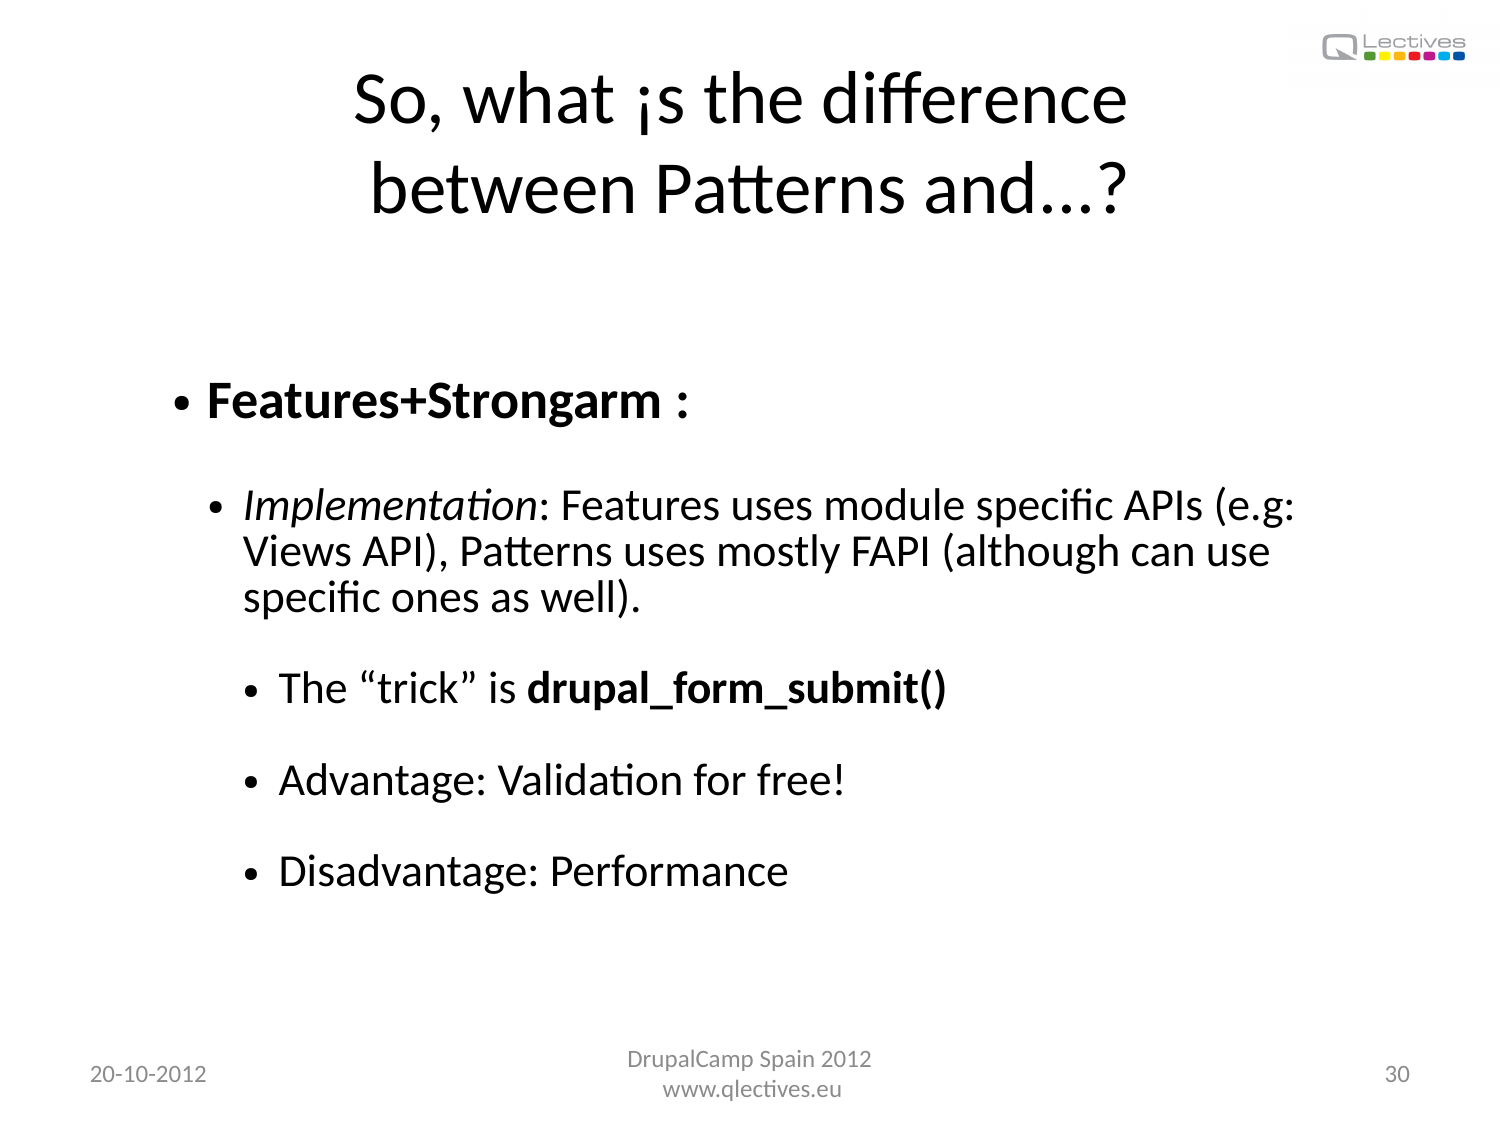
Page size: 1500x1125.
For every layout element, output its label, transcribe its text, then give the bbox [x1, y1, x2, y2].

text_box DrupalCamp Spain 2012 www.qlectives.eu [512, 1044, 988, 1103]
picture [1288, 9, 1500, 90]
text_box <number> [1074, 1042, 1425, 1103]
text_box So, what ¡s the difference between Patterns and...? [75, 45, 1425, 233]
text_box 20-10-2012 [74, 1042, 425, 1103]
text_box Features+Strongarm : Implementation: Features uses module specific APIs (e.g: Views API), Patterns uses mostly FAPI (although can use specific ones as well). The “trick” is drupal_form_submit() Advantage: Validation for free! Disadvantage: Performance [157, 370, 1357, 1044]
